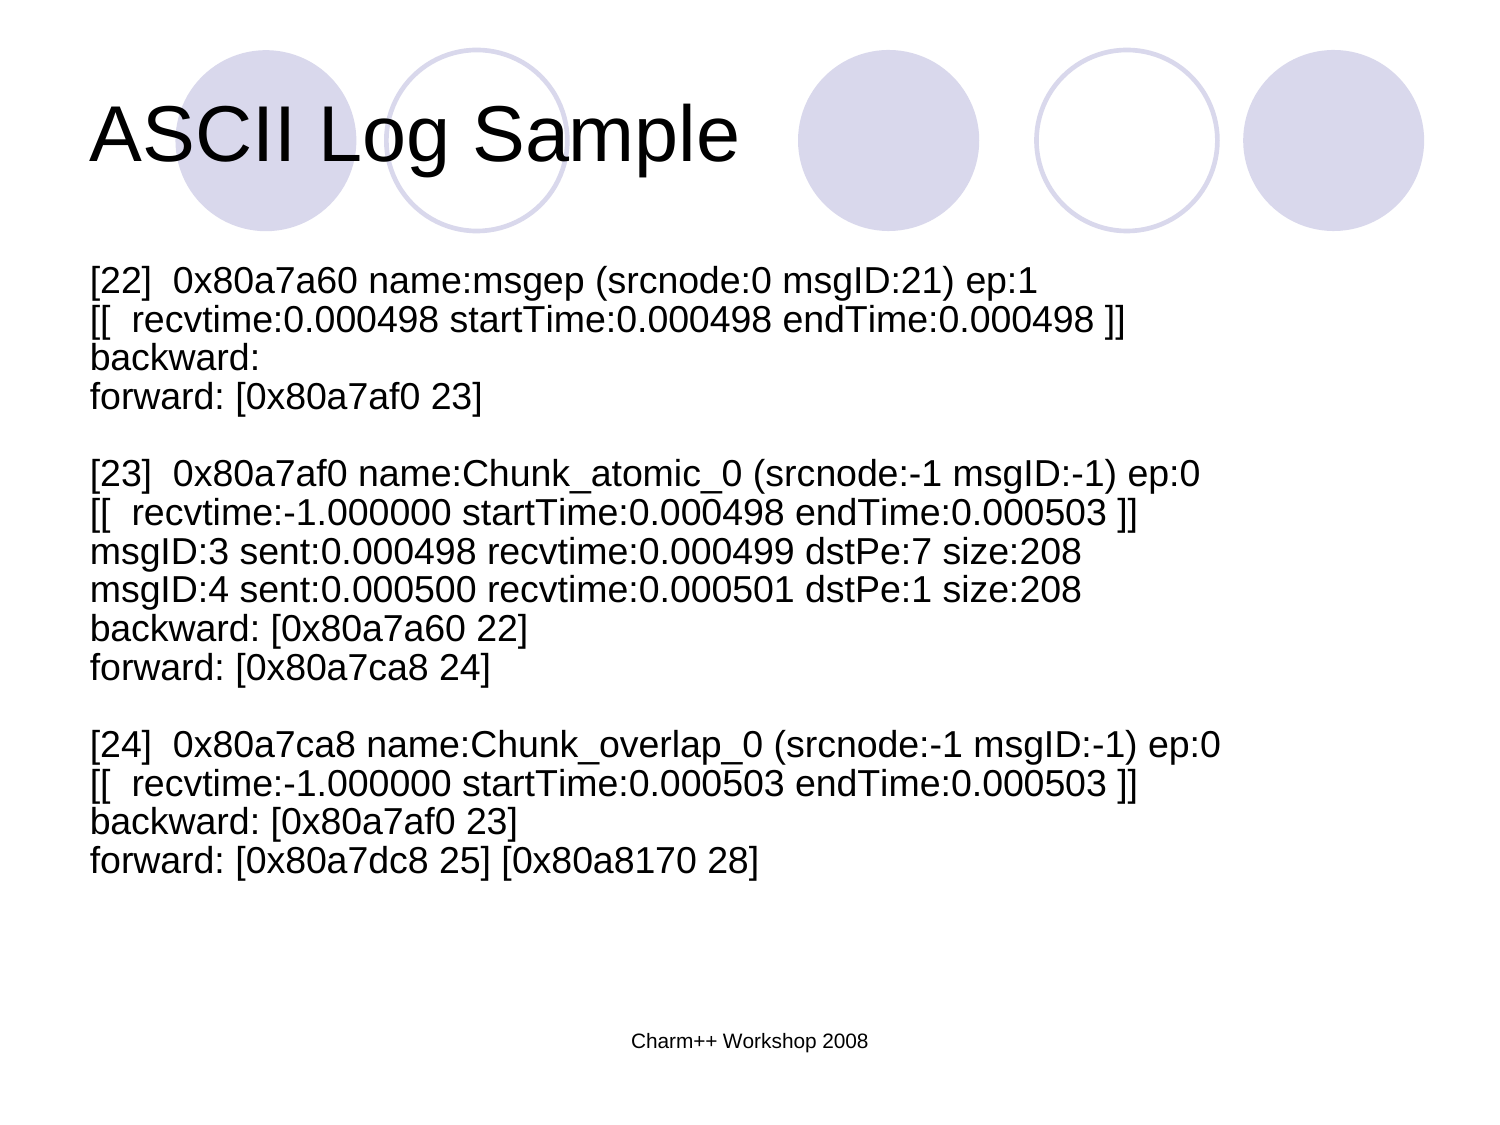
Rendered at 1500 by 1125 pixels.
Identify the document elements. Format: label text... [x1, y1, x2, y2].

list [22] 0x80a7a60 name:msgep (srcnode:0 msgID:21) ep:1 [[ recvtime:0.000498 startTime:0.000498 endTime:0.000498 ]] backward: forward: [0x80a7af0 23] [23] 0x80a7af0 name:Chunk_atomic_0 (srcnode:-1 msgID:-1) ep:0 [[ recvtime:-1.000000 startTime:0.000498 endTime:0.000503 ]] msgID:3 sent:0.000498 recvtime:0.000499 dstPe:7 size:208 msgID:4 sent:0.000500 recvtime:0.000501 dstPe:1 size:208 backward: [0x80a7a60 22] forward: [0x80a7ca8 24] [24] 0x80a7ca8 name:Chunk_overlap_0 (srcnode:-1 msgID:-1) ep:0 [[ recvtime:-1.000000 startTime:0.000503 endTime:0.000503 ]] backward: [0x80a7af0 23] forward: [0x80a7dc8 25] [0x80a8170 28] [75, 262, 1426, 1006]
title ASCII Log Sample [75, 45, 1426, 233]
